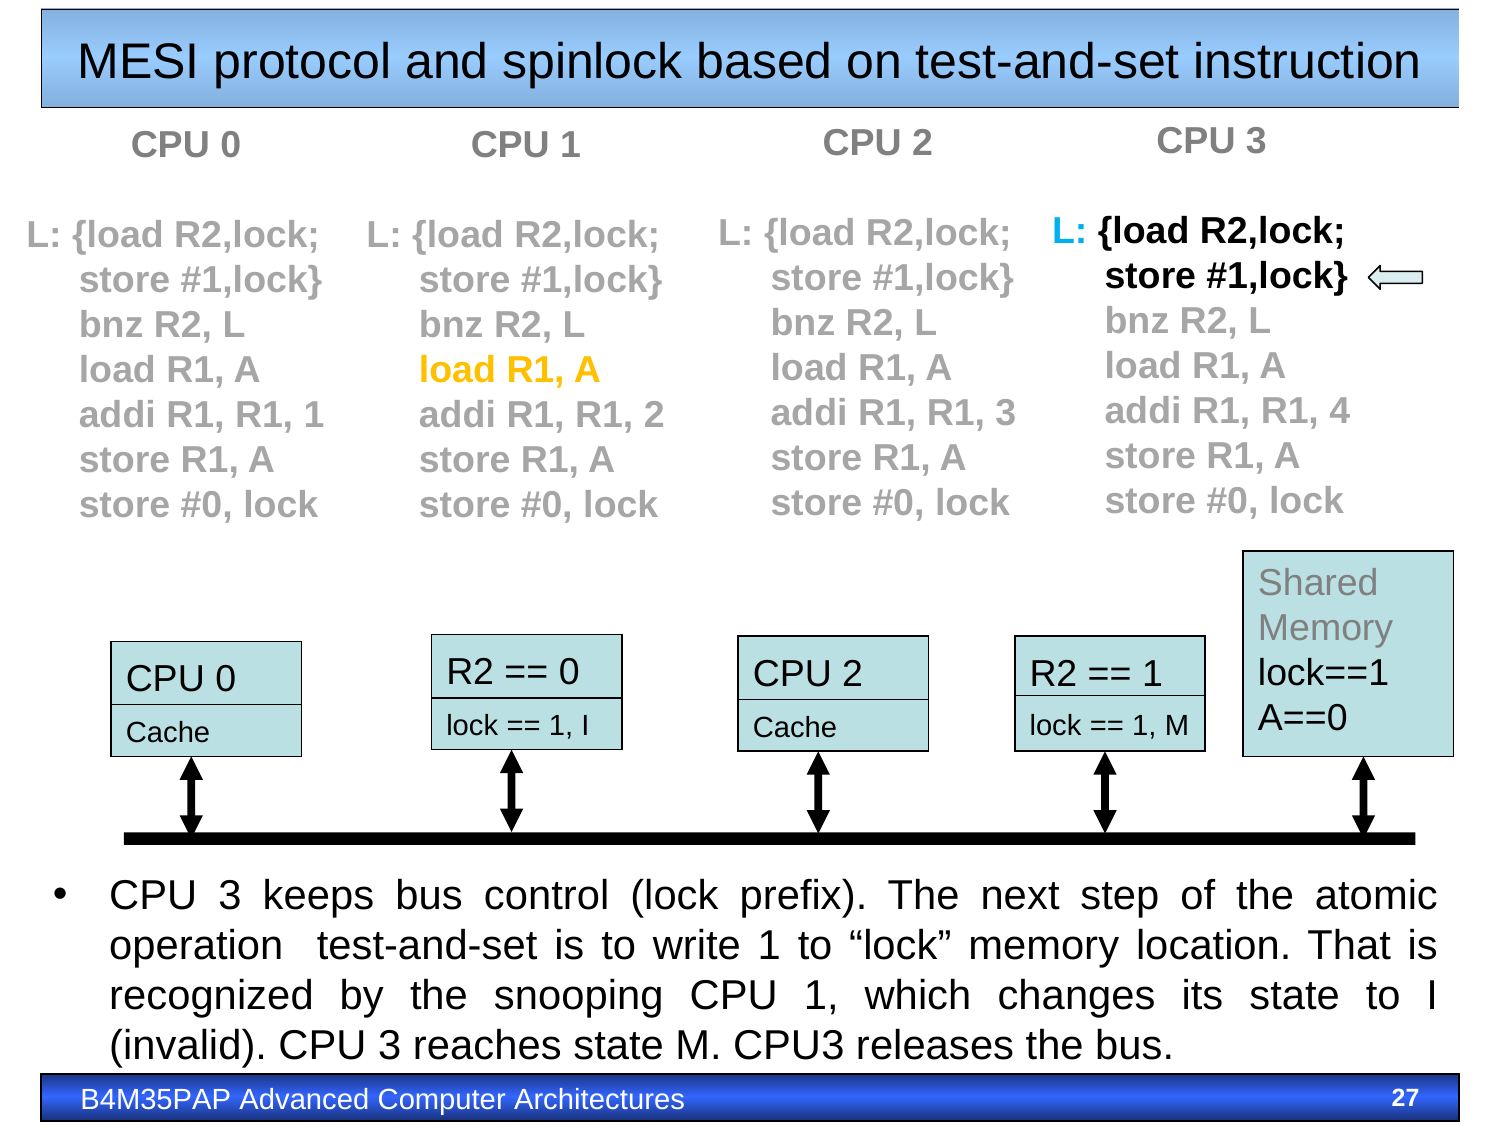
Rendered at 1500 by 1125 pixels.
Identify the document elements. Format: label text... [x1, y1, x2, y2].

text_box R2 == 0 [431, 634, 622, 697]
text_box CPU 2 [738, 636, 929, 699]
text_box CPU 0 L: {load R2,lock; store #1,lock} bnz R2, L load R1, A addi R1, R1, 1 store R1, A store #0, lock [11, 112, 351, 533]
text_box R2 == 1 [1014, 636, 1206, 695]
text_box lock == 1, I [431, 697, 622, 750]
text_box Shared Memory lock==1 A==0 [1243, 550, 1454, 757]
text_box Cache [111, 704, 302, 757]
text_box CPU 3 L: {load R2,lock; store #1,lock} bnz R2, L load R1, A addi R1, R1, 4 store R1, A store #0, lock [1037, 108, 1386, 529]
text_box [1368, 265, 1423, 290]
text_box CPU 0 [111, 641, 302, 704]
text_box Cache [738, 699, 929, 752]
title MESI protocol and spinlock based on test-and-set instruction [41, 8, 1459, 108]
text_box CPU 3 keeps bus control (lock prefix). The next step of the atomic operation test-and-set is to write 1 to “lock” memory location. That is recognized by the snooping CPU 1, which changes its state to I (invalid). CPU 3 reaches state M. CPU3 releases the bus. [38, 860, 1454, 1125]
text_box CPU 2 L: {load R2,lock; store #1,lock} bnz R2, L load R1, A addi R1, R1, 3 store R1, A store #0, lock [703, 110, 1053, 531]
text_box CPU 1 L: {load R2,lock; store #1,lock} bnz R2, L load R1, A addi R1, R1, 2 store R1, A store #0, lock [351, 112, 701, 533]
text_box lock == 1, M [1014, 695, 1206, 752]
